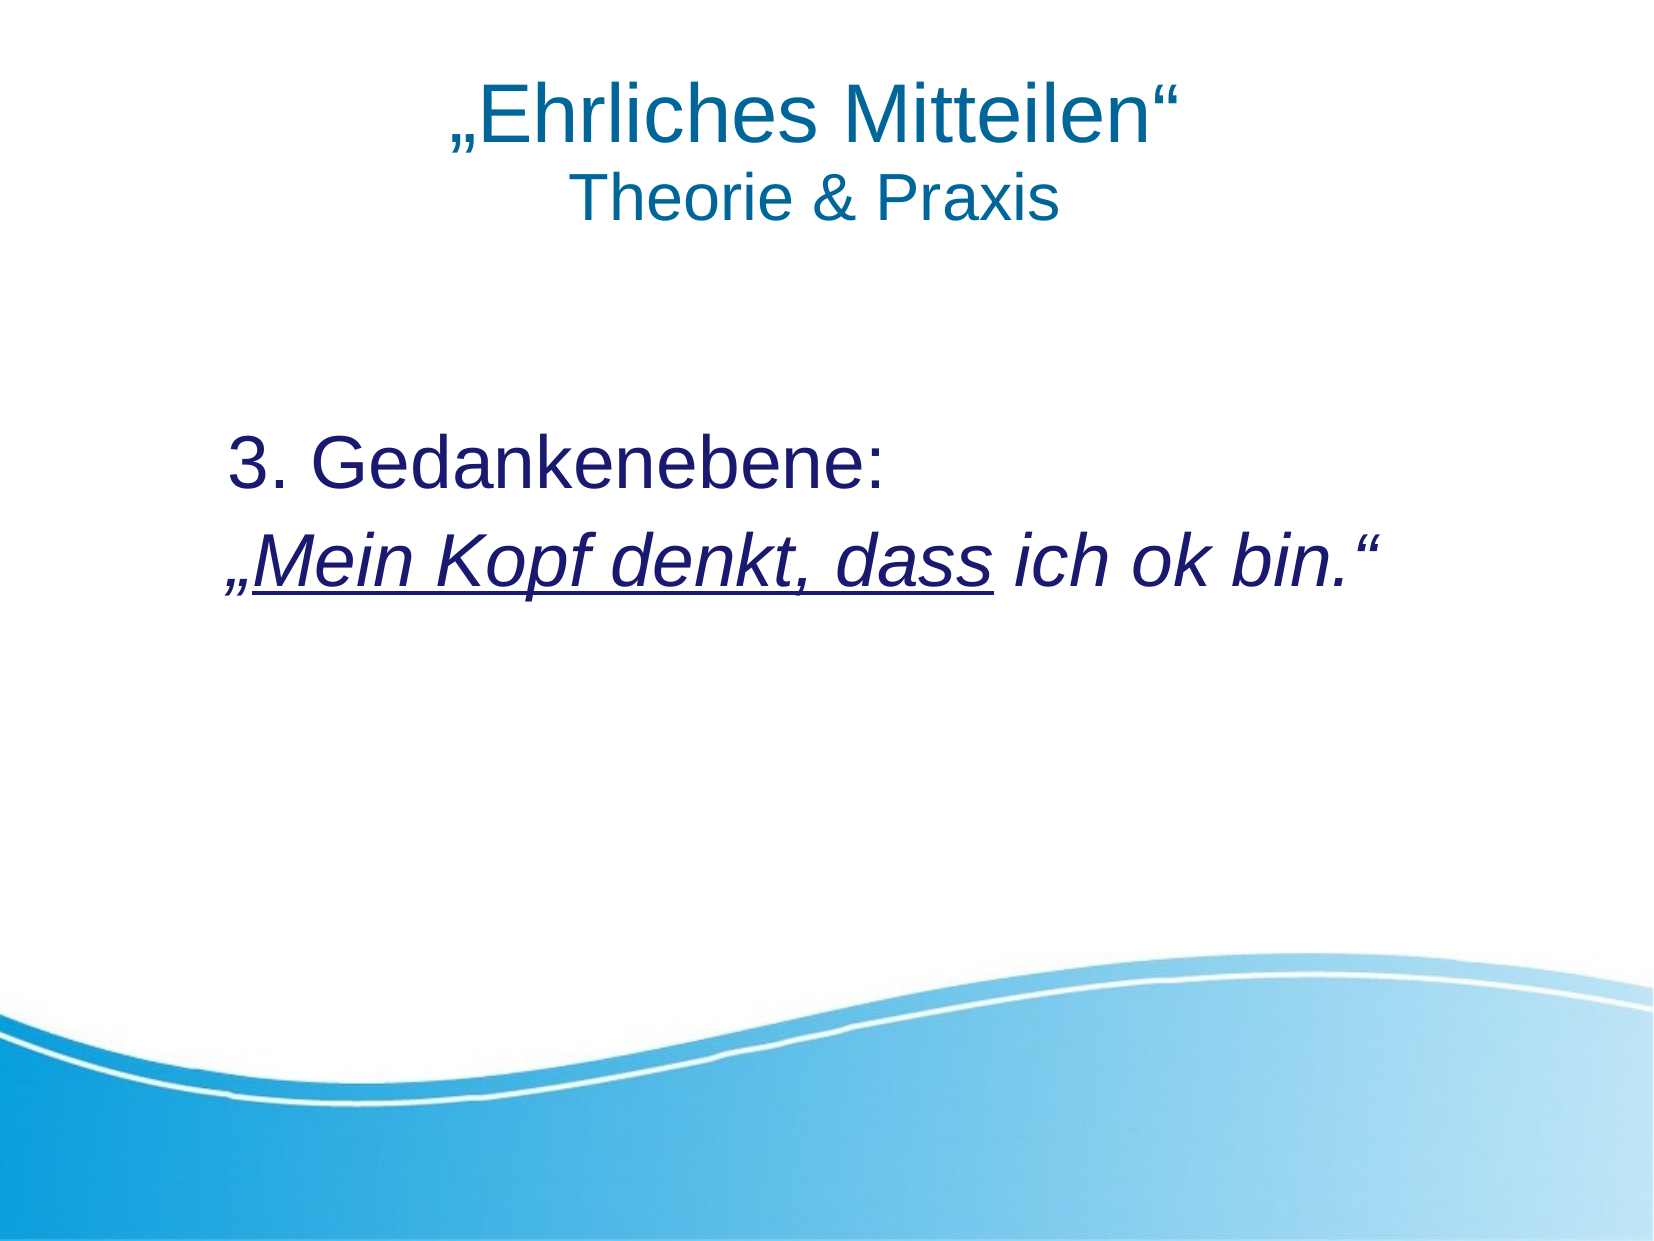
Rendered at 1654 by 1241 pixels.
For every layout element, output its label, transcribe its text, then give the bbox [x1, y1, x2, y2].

title „Ehrliches Mitteilen“ Theorie & Praxis [70, 47, 1559, 255]
text_box 3. Gedankenebene: „Mein Kopf denkt, dass ich ok bin.“ [212, 413, 1654, 851]
picture [0, 952, 1654, 1241]
